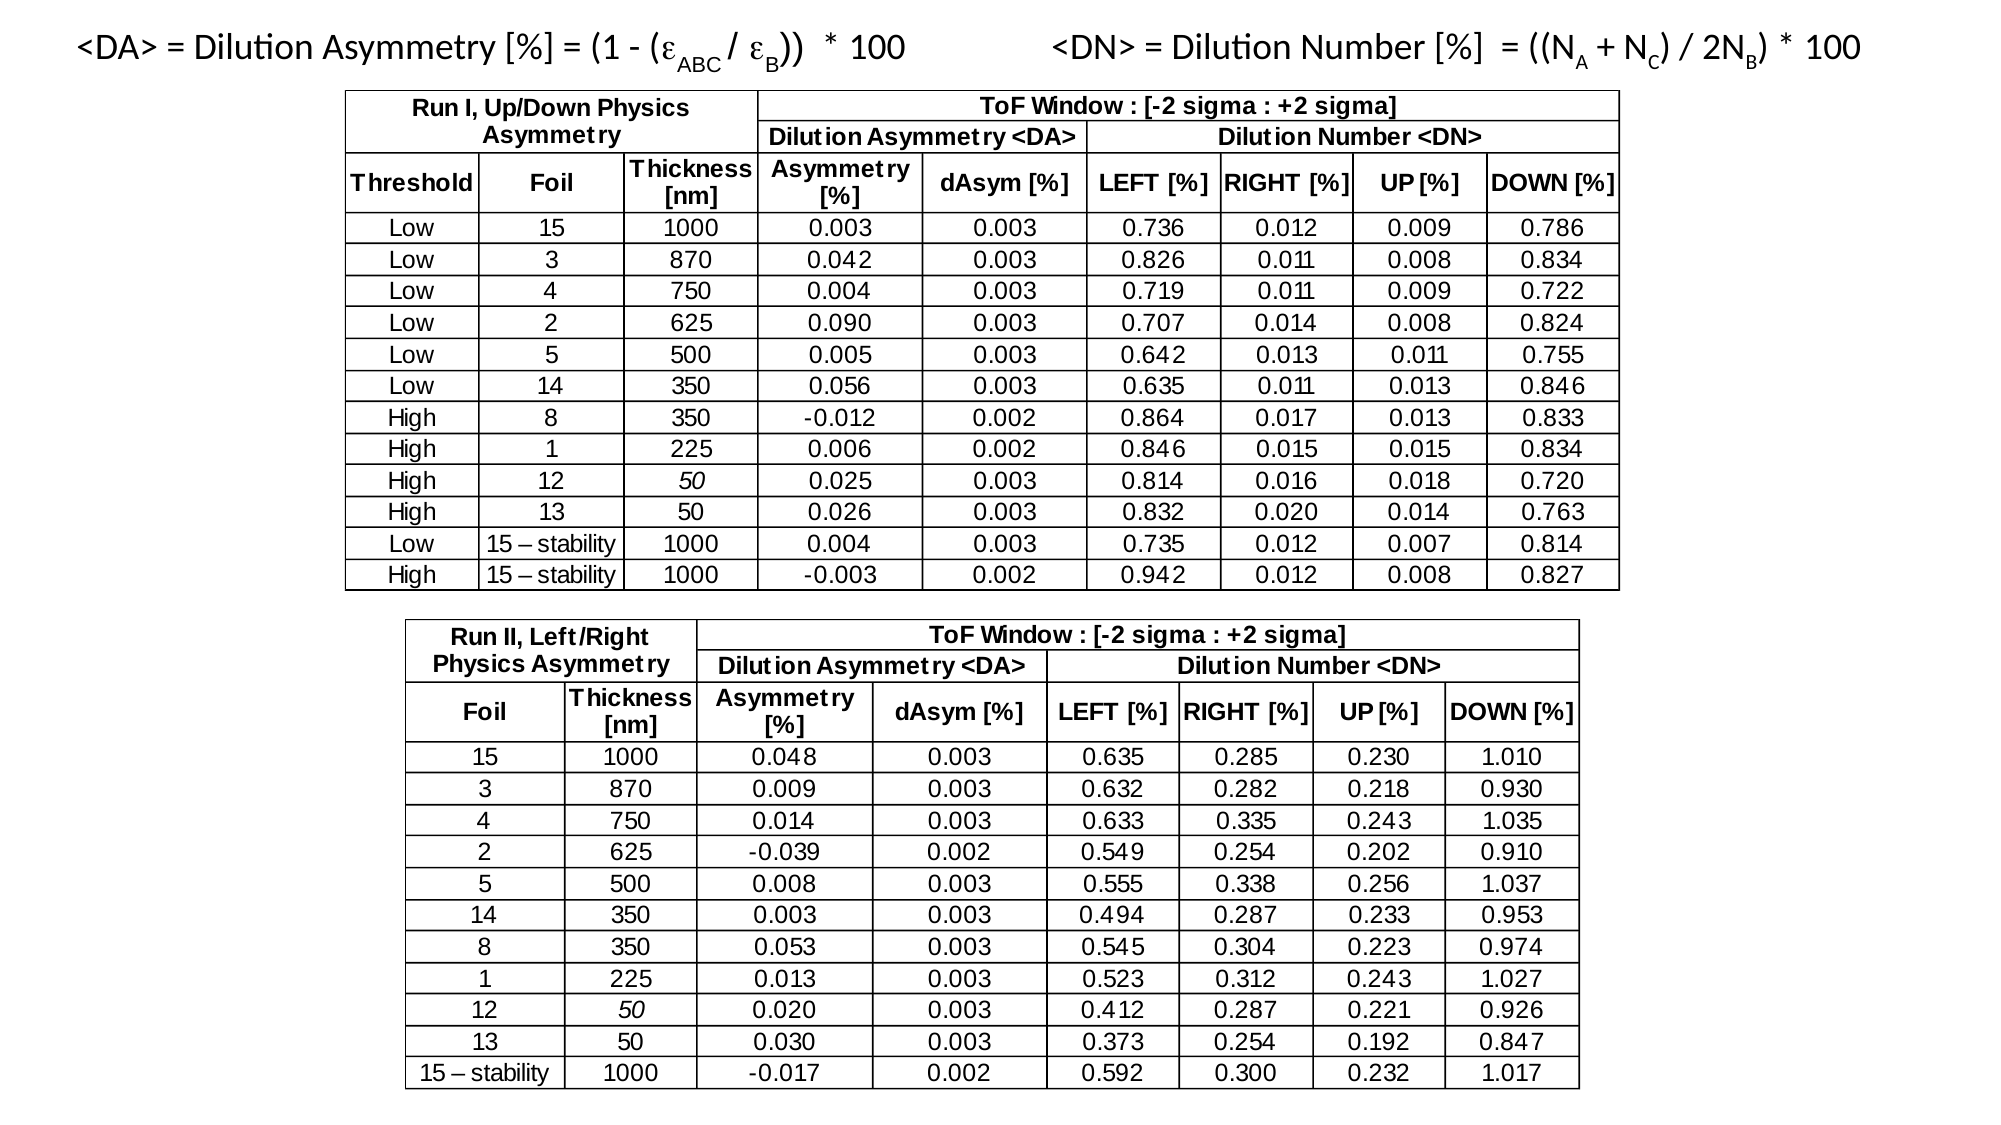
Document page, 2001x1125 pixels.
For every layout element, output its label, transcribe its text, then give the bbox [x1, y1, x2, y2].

chart [345, 90, 1622, 1125]
text_box <DA> = Dilution Asymmetry [%] = (1 - (eABC / eB)) * 100 <DN> = Dilution Number [%] = ((NA + NC) / 2NB) * 100 [26, 15, 1981, 129]
